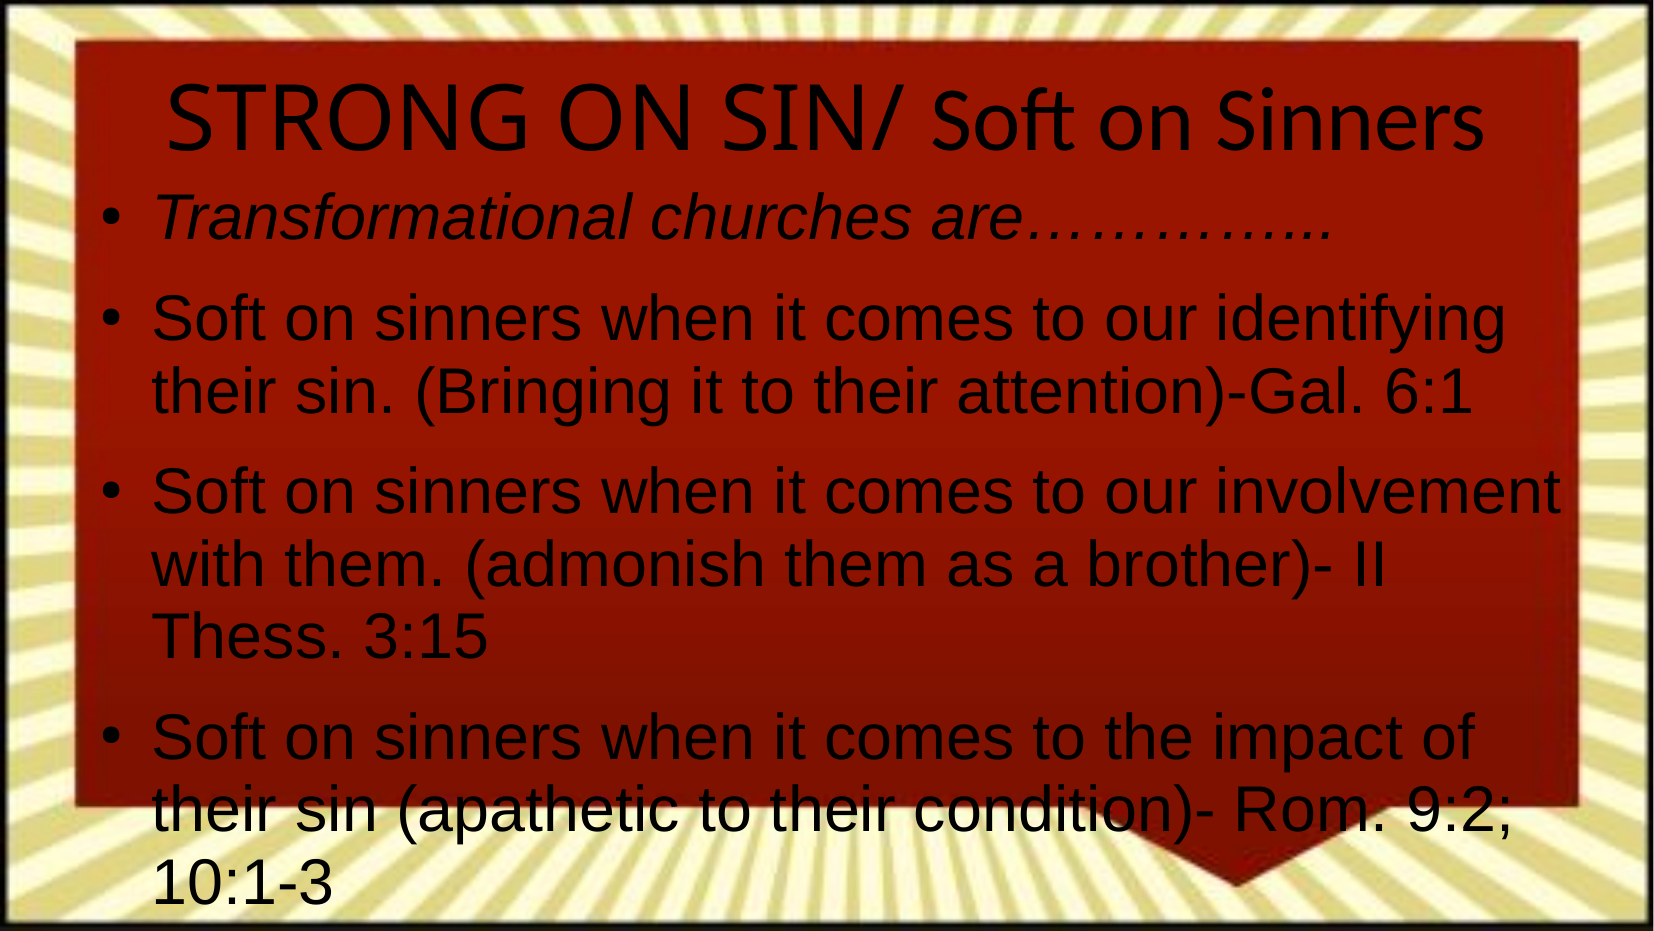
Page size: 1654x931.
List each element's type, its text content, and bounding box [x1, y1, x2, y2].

title STRONG ON SIN/ Soft on Sinners [82, 37, 1571, 181]
picture [0, 0, 1654, 931]
list Transformational churches are…………... Soft on sinners when it comes to our identifying their sin. (Bringing it to their attention)-Gal. 6:1 Soft on sinners when it comes to our involvement with them. (admonish them as a brother)- II Thess. 3:15 Soft on sinners when it comes to the impact of their sin (apathetic to their condition)- Rom. 9:2; 10:1-3 [82, 181, 1571, 921]
